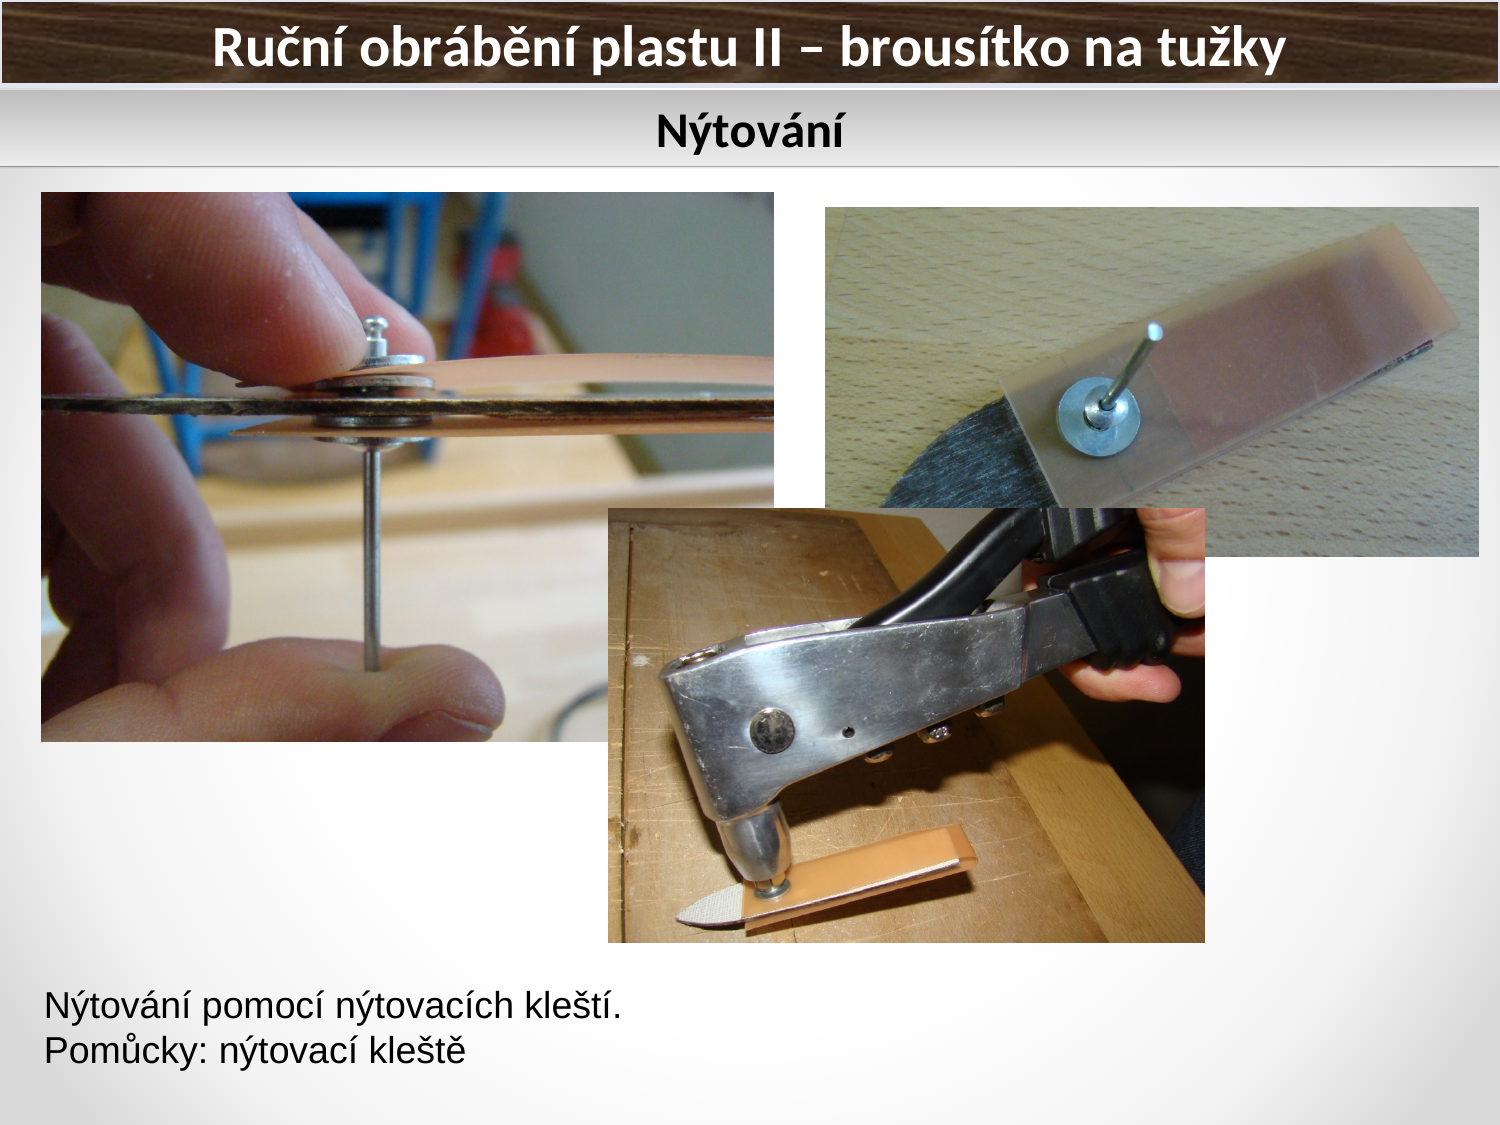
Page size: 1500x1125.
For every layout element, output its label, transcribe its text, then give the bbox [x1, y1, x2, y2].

text_box Nýtování [0, 90, 1500, 166]
picture [0, 166, 1500, 1125]
text_box Nýtování pomocí nýtovacích kleští. Pomůcky: nýtovací kleště [29, 973, 1483, 1079]
picture [0, 86, 1500, 90]
text_box Ruční obrábění plastu II – brousítko na tužky [0, 0, 1500, 86]
